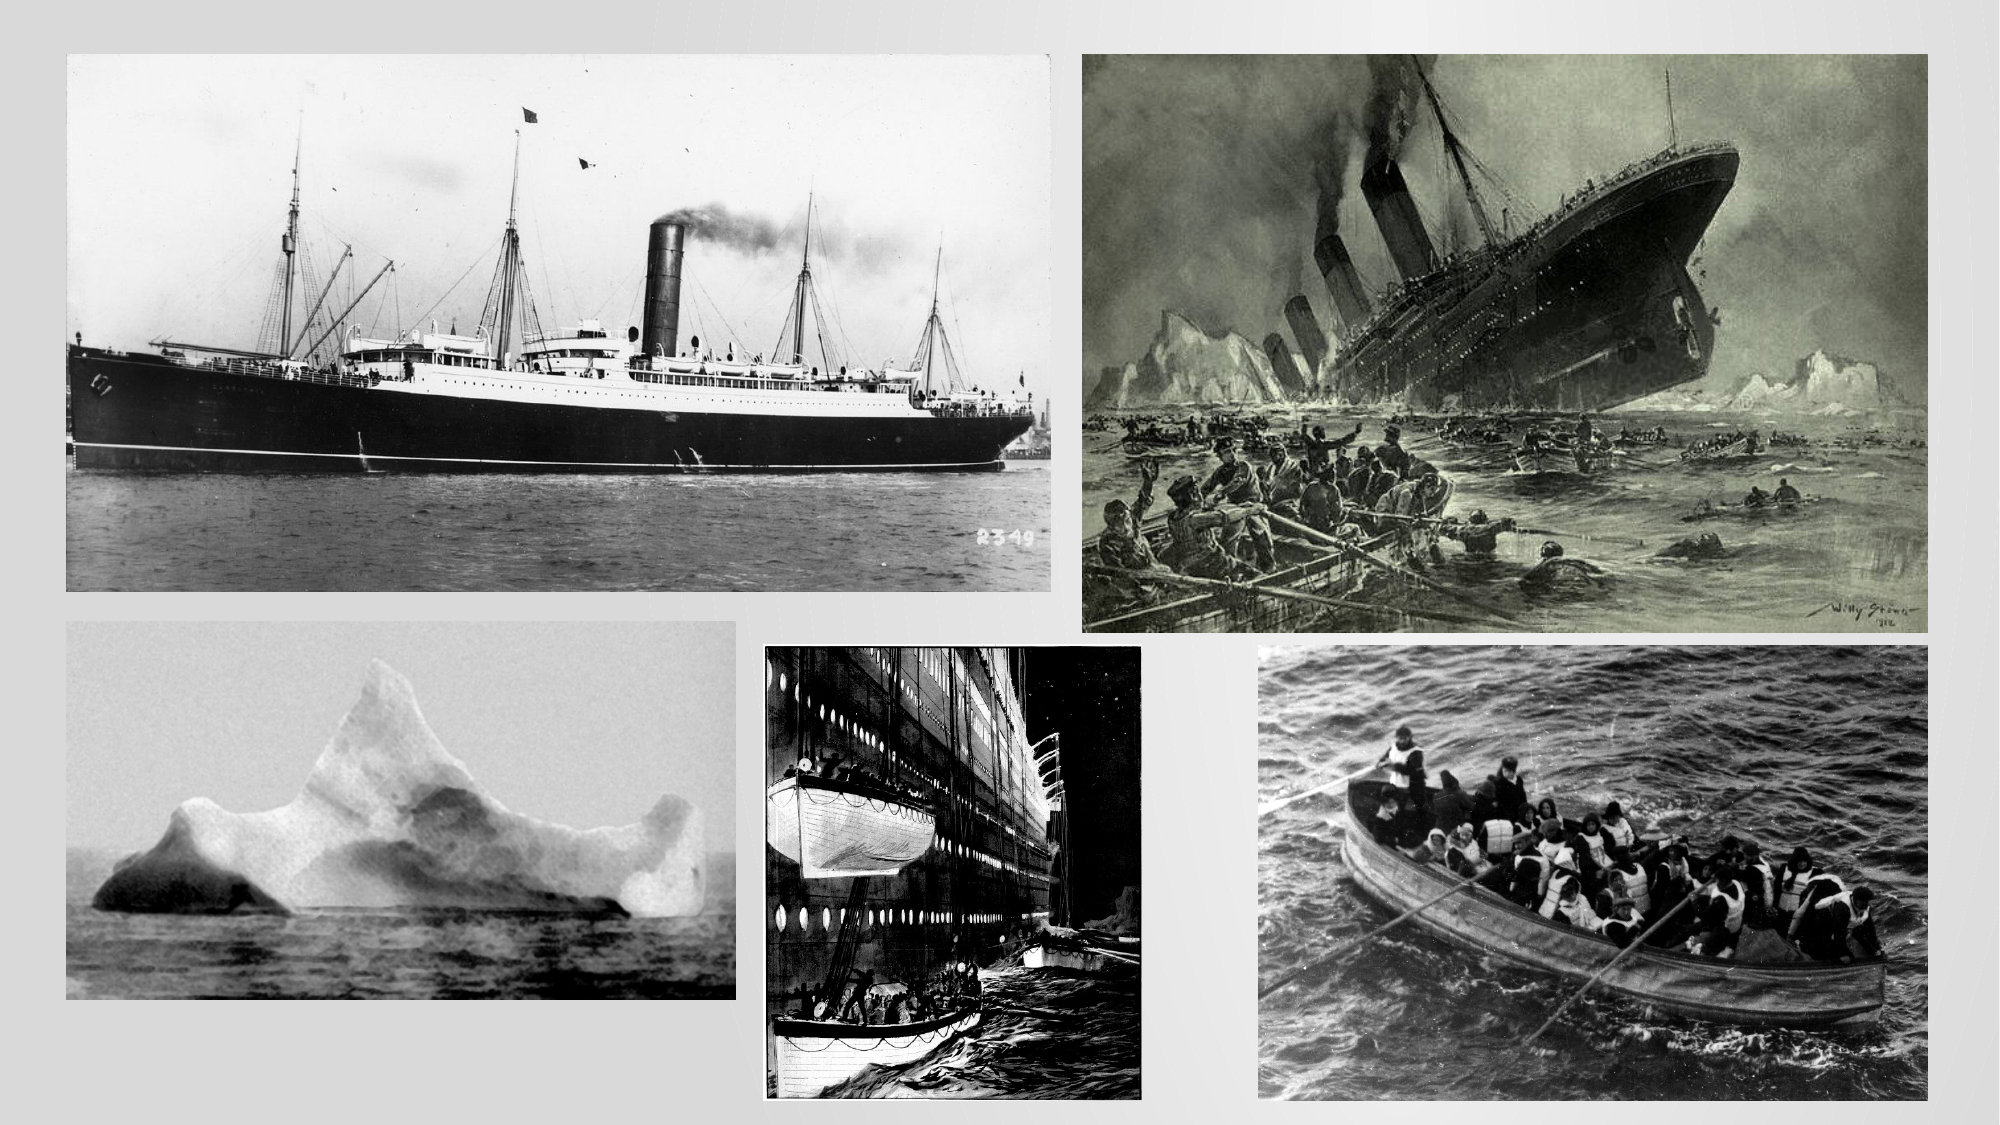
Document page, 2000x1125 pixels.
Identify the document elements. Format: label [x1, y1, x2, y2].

picture [763, 644, 1142, 1102]
picture [1082, 54, 1928, 633]
picture [1258, 645, 1928, 1102]
picture [66, 54, 1051, 592]
picture [66, 621, 736, 1001]
